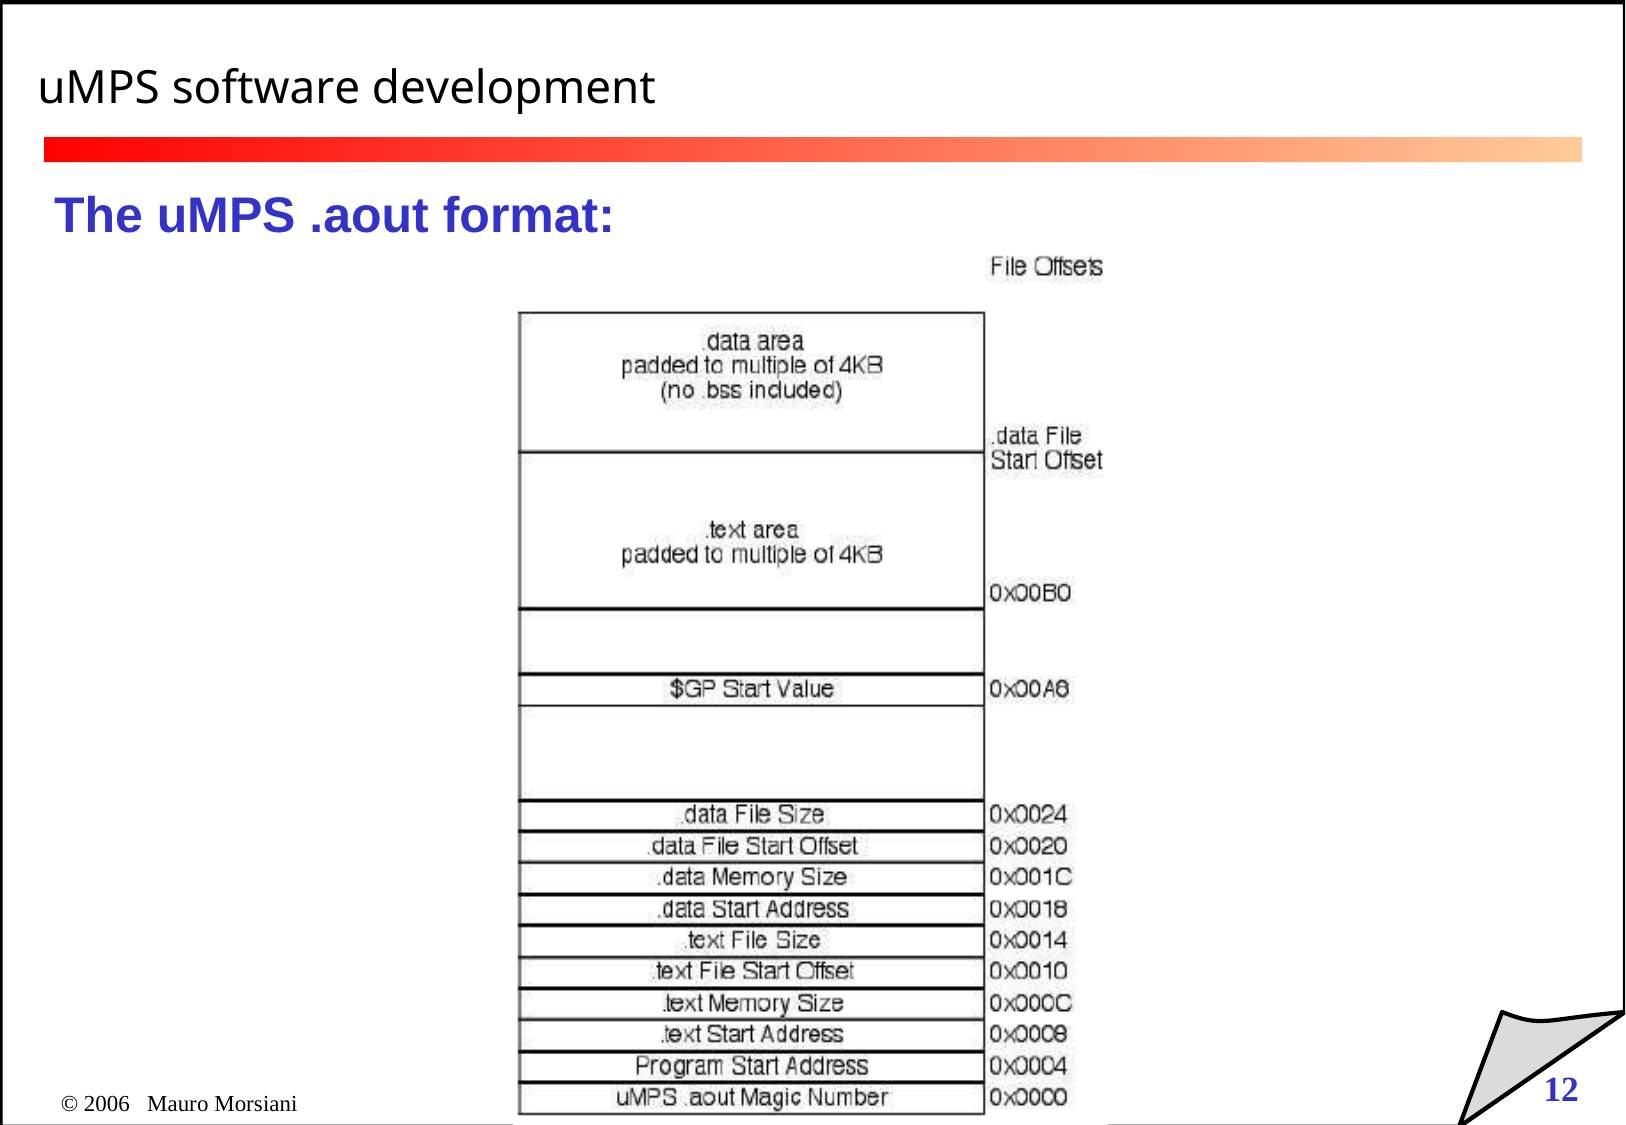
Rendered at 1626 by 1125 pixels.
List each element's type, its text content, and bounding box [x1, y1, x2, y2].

picture [513, 492, 1108, 1125]
list The uMPS .aout format: [54, 187, 1557, 492]
title uMPS software development [37, 44, 1587, 130]
